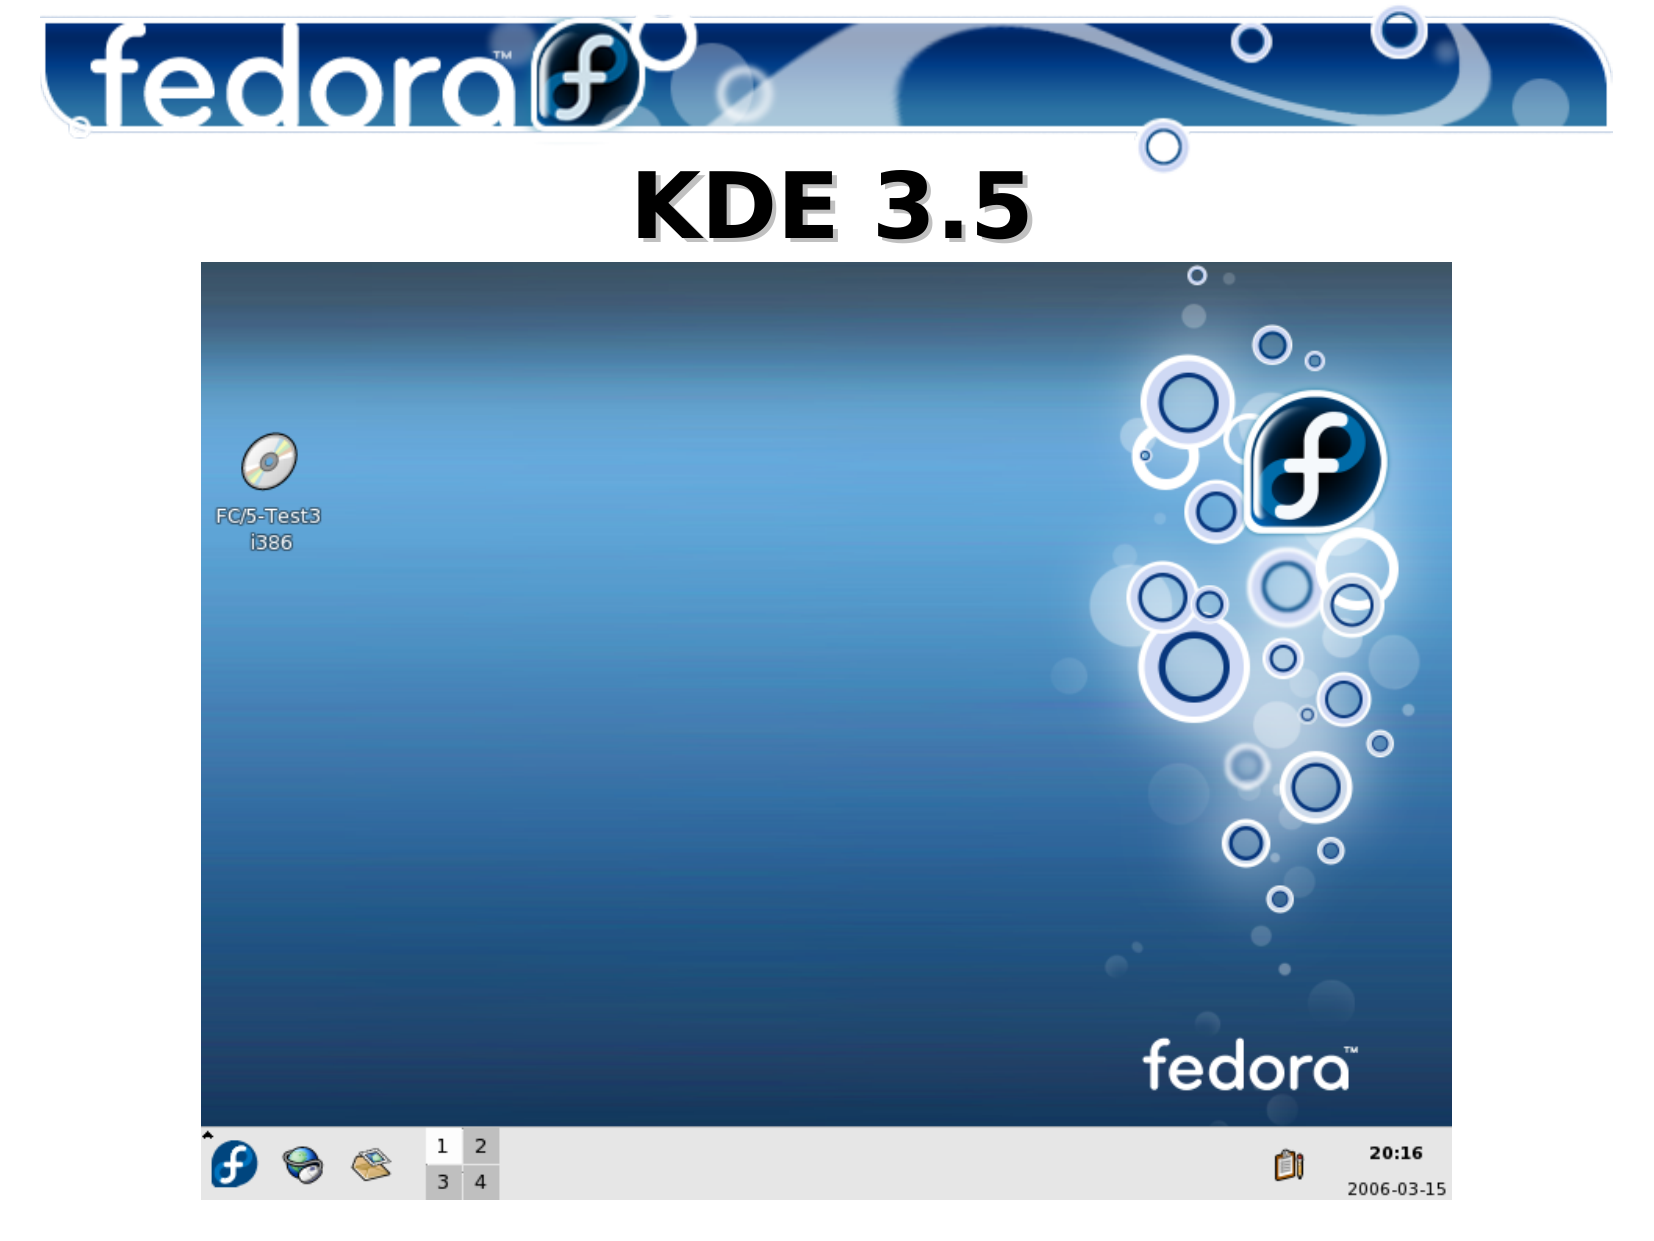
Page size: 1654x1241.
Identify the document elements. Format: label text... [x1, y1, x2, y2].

picture [40, 2, 1613, 178]
title KDE 3.5 [88, 150, 1577, 263]
picture [201, 262, 1452, 1201]
